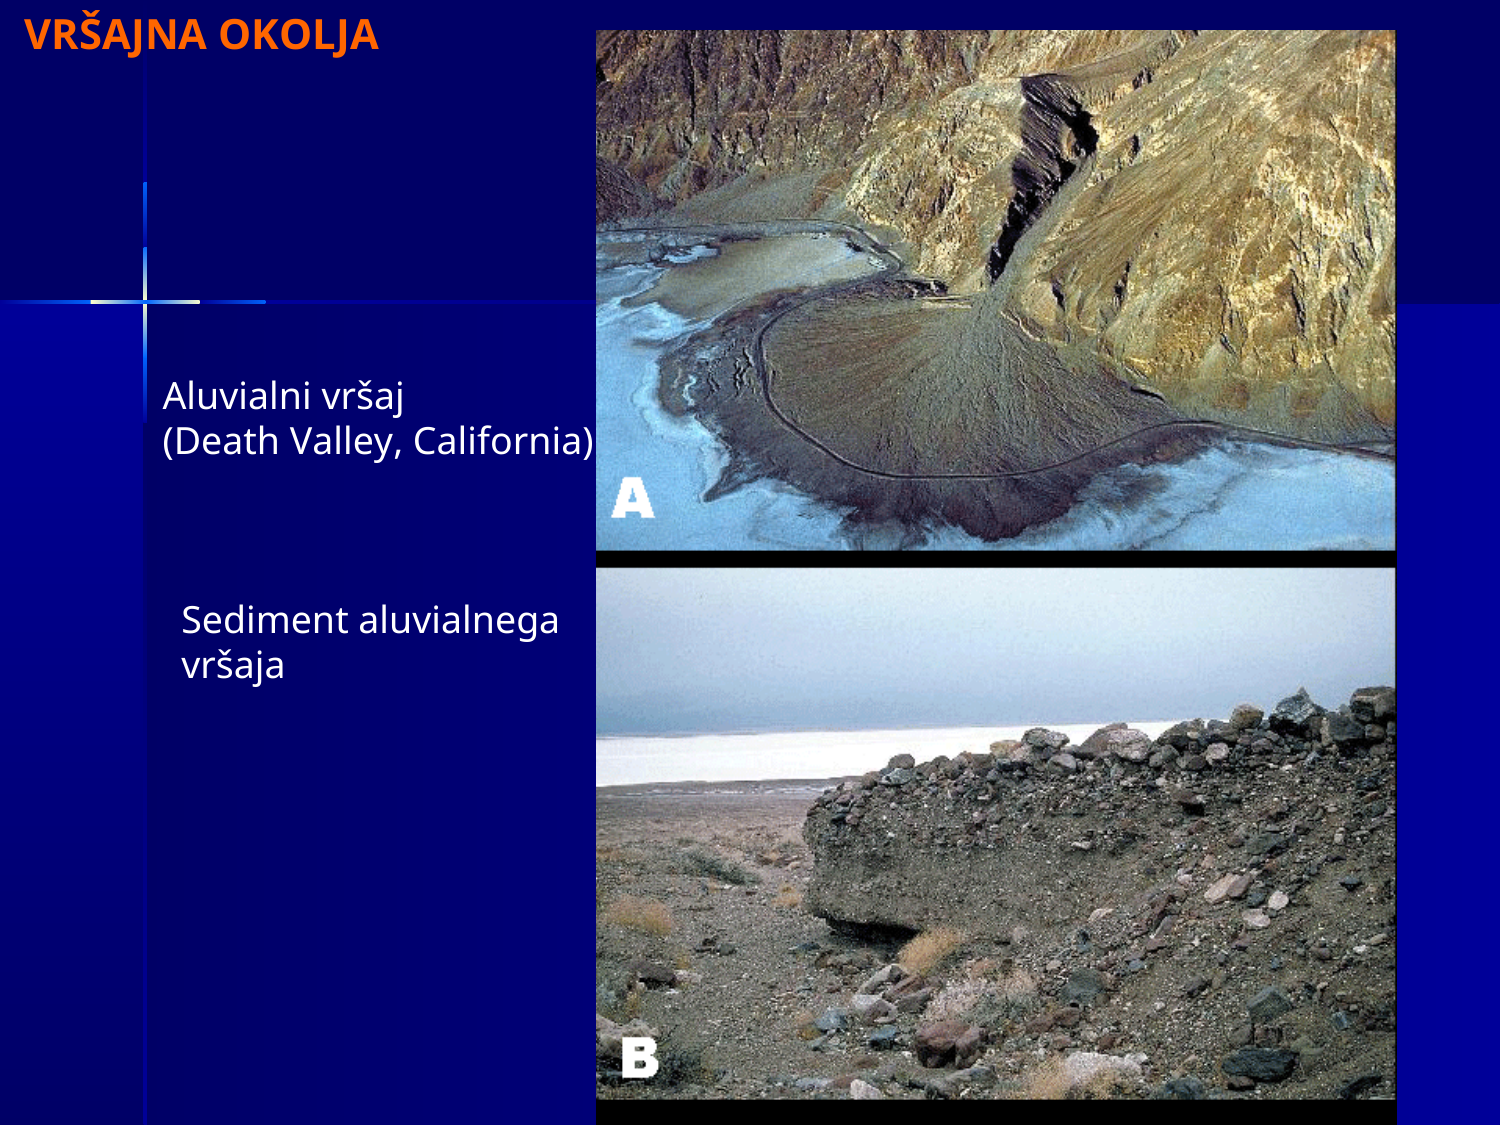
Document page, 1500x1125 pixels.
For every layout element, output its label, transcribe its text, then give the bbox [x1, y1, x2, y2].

picture [596, 30, 1397, 1125]
text_box VRŠAJNA OKOLJA [10, 0, 394, 66]
text_box Aluvialni vršaj (Death Valley, California) [147, 364, 609, 470]
text_box Sediment aluvialnega vršaja [166, 588, 576, 694]
